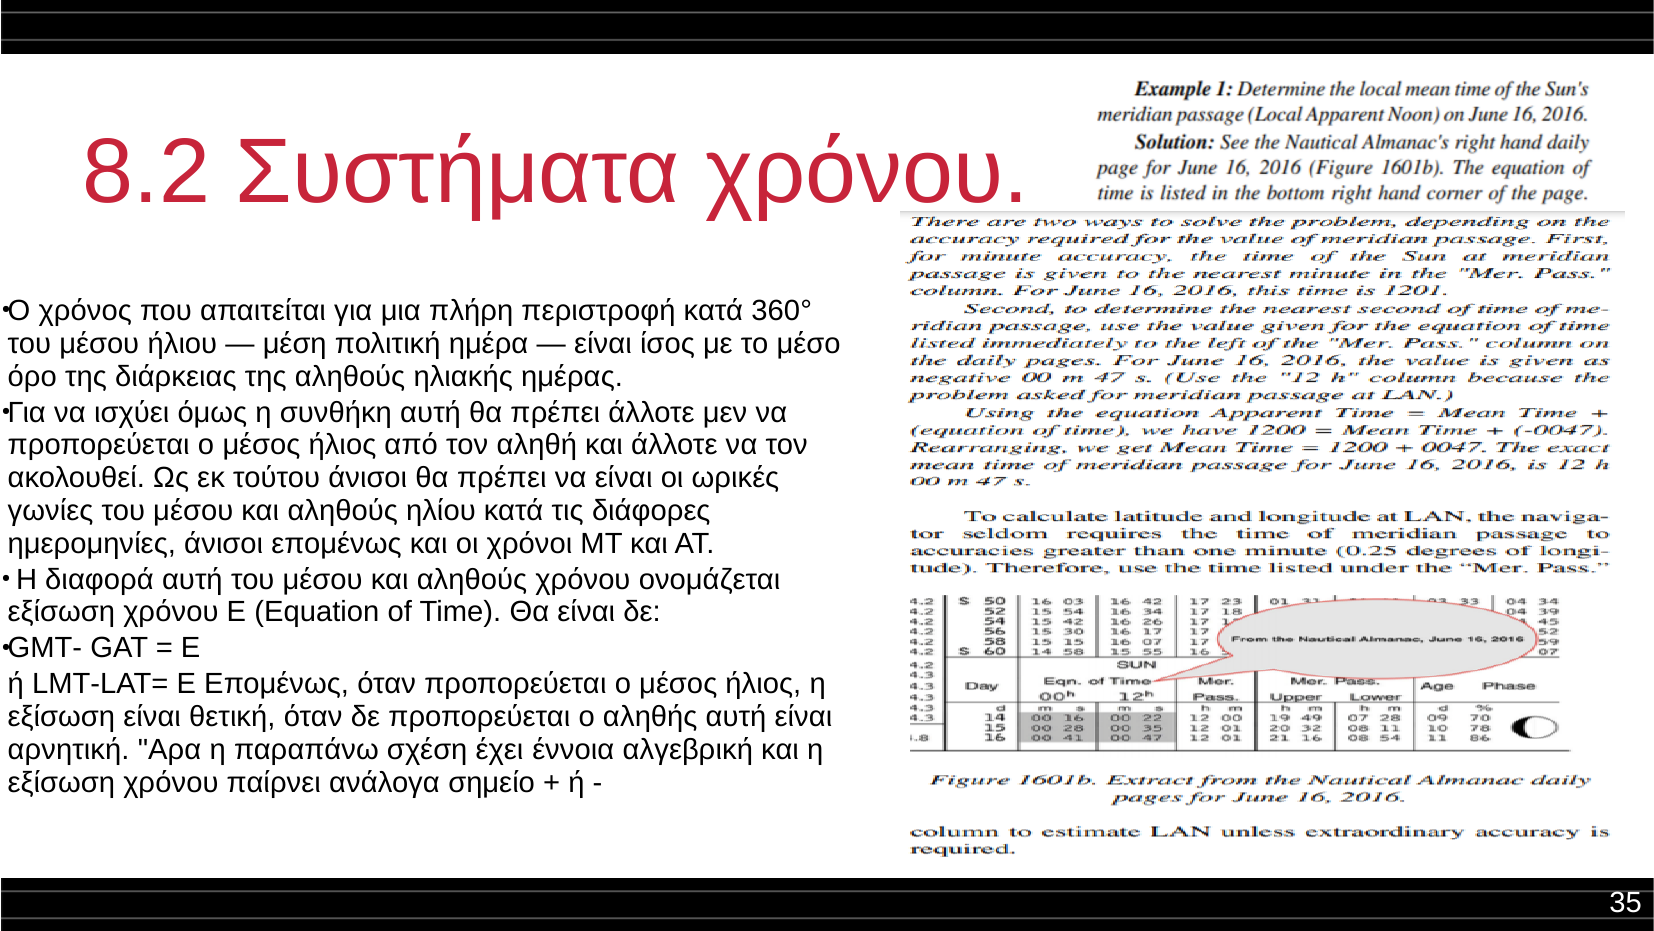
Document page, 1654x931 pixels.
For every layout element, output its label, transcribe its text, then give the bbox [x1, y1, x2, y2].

picture [1, 878, 1654, 931]
list Ο χρόνος που απαιτείται για μια πλήρη περιστροφή κατά 360° του μέσου ήλιου — μέση πολιτική ημέρα — είναι ίσος με το μέσο όρο της διάρκειας της αληθούς ηλιακής ημέρας. Για να ισχύει όμως η συνθήκη αυτή θα πρέπει άλλοτε μεν να προπορεύεται ο μέσος ήλιος από τον αληθή και άλλοτε να τον ακολουθεί. Ως εκ τούτου άνισοι θα πρέπει να είναι οι ωρικές γωνίες του μέσου και αληθούς ηλίου κατά τις διάφορες ημερομηνίες, άνισοι επομένως και οι χρόνοι ΜΤ και ΑΤ. Η διαφορά αυτή του μέσου και αληθούς χρόνου ονομάζεται εξίσωση χρόνου Ε (Equation of Time). Θα είναι δε: GΜΤ- GΑΤ = Ε ή LΜΤ-LΑΤ= Ε Επομένως, όταν προπορεύεται ο μέσος ήλιος, η εξίσωση είναι θετική, όταν δε προπορεύεται ο αληθής αυτή είναι αρνητική. "Αρα η παραπάνω σχέση έχει έννοια αλγεβρική και η εξίσωση χρόνου παίρνει ανάλογα σημείο + ή - [0, 271, 863, 863]
picture [1, 0, 1654, 54]
title 8.2 Συστήματα χρόνου. [82, 92, 1085, 249]
picture [900, 74, 1625, 863]
